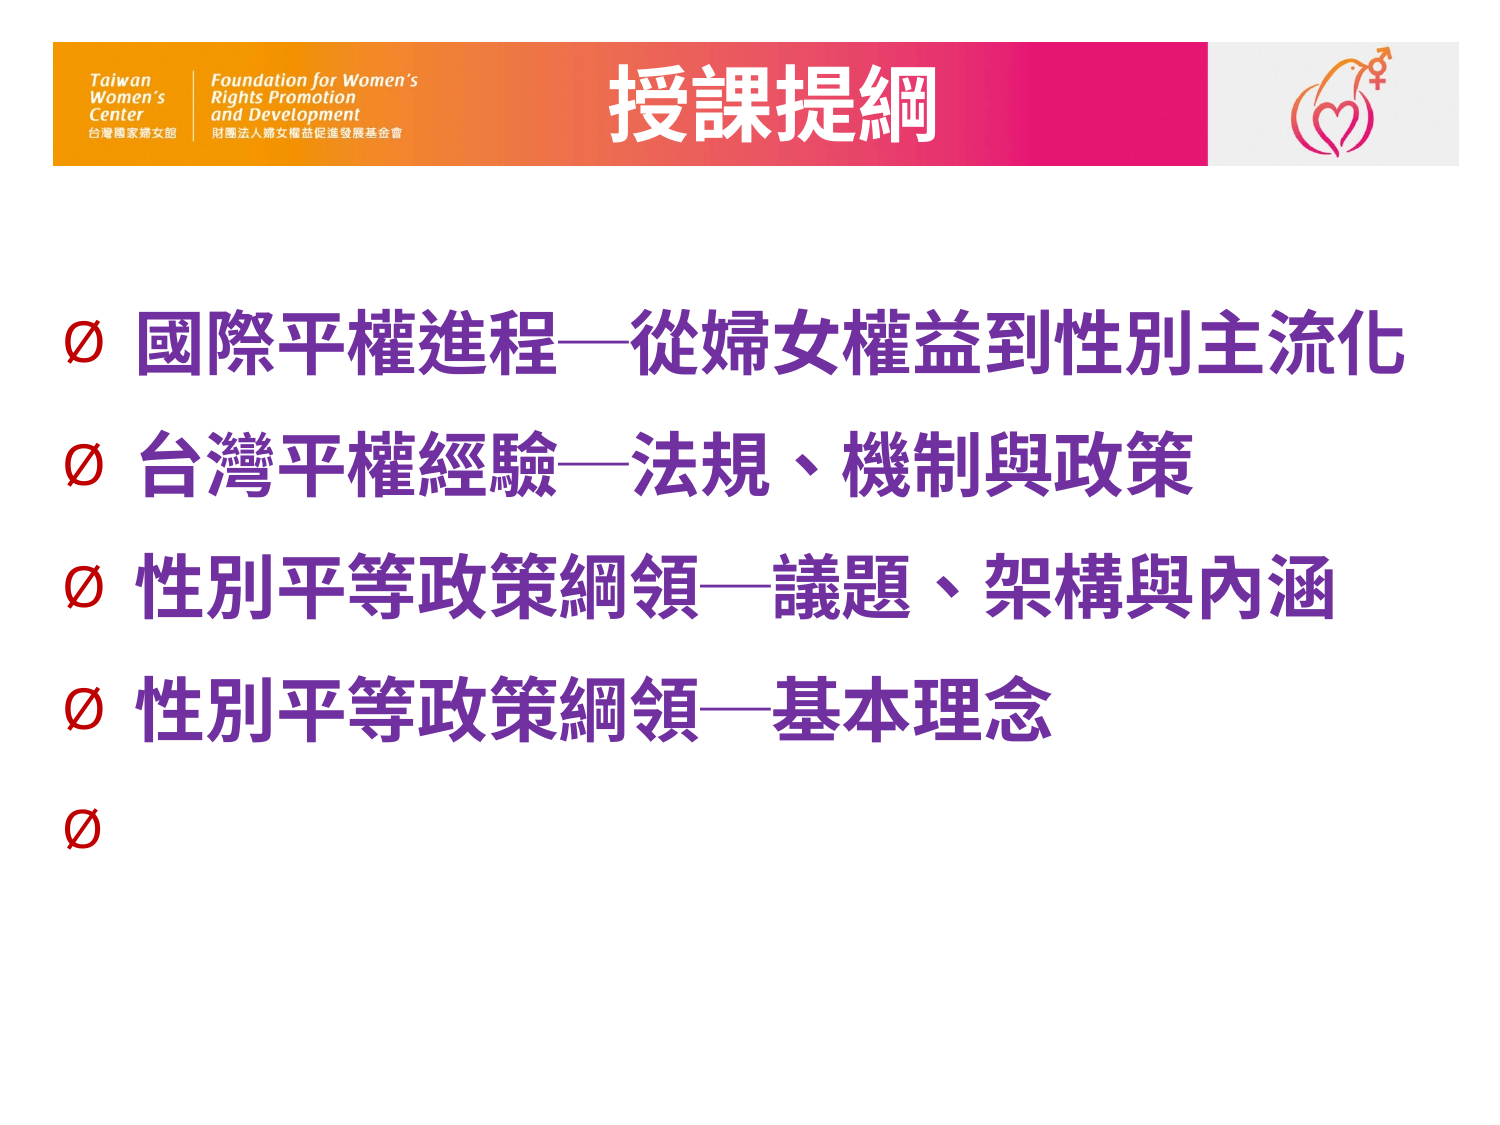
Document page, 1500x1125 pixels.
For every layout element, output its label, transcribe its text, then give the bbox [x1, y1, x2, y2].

title 授課提綱 [88, 42, 1461, 161]
list 國際平權進程─從婦女權益到性別主流化 台灣平權經驗─法規、機制與政策 性別平等政策綱領─議題、架構與內涵 性別平等政策綱領─基本理念 [17, 290, 1471, 799]
